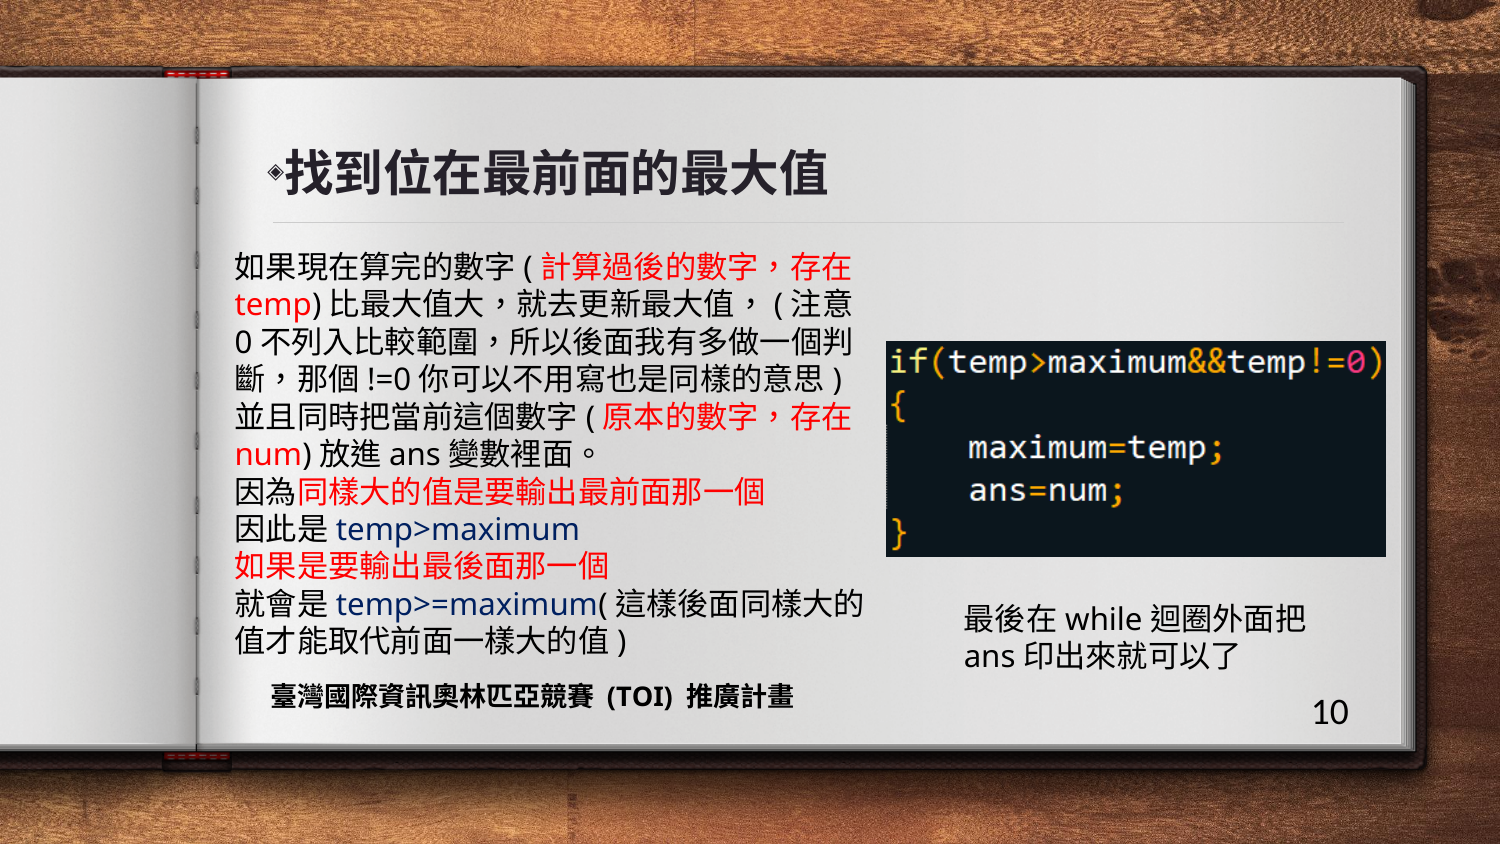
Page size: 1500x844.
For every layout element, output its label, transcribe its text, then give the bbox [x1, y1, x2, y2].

list 找到位在最前面的最大值 [252, 126, 1183, 216]
text_box [1295, 672, 1386, 737]
text_box 如果現在算完的數字(計算過後的數字，存在temp)比最大值大，就去更新最大值，(注意0不列入比較範圍，所以後面我有多做一個判斷，那個!=0你可以不用寫也是同樣的意思) 並且同時把當前這個數字(原本的數字，存在num)放進ans變數裡面。 因為同樣大的值是要輸出最前面那一個 因此是temp>maximum 如果是要輸出最後面那一個 就會是temp>=maximum(這樣後面同樣大的值才能取代前面一樣大的值) [219, 239, 887, 672]
text_box 最後在while迴圈外面把ans印出來就可以了 [949, 591, 1324, 683]
picture [886, 341, 1386, 557]
